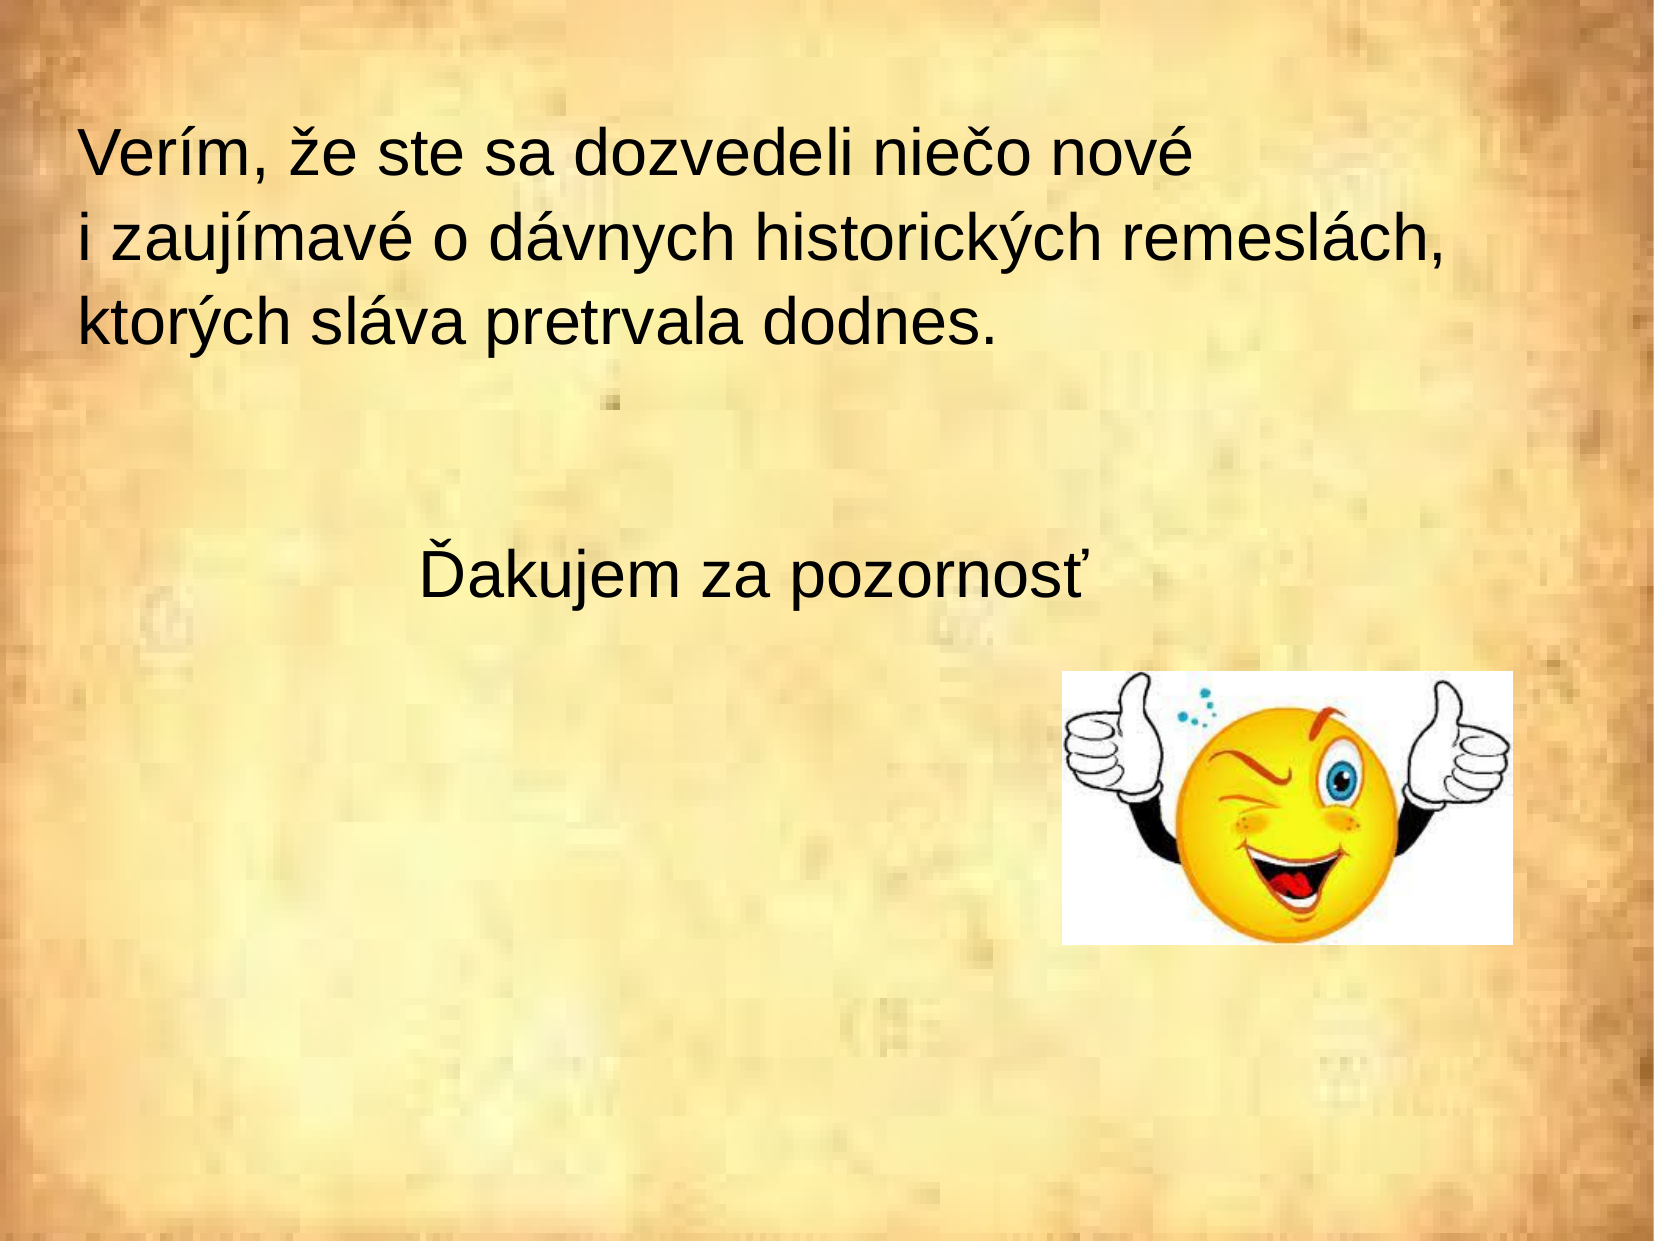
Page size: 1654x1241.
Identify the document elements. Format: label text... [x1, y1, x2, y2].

subtitle Verím, že ste sa dozvedeli niečo nové i zaujímavé o dávnych historických remeslách, ktorých sláva pretrvala dodnes. Ďakujem za pozornosť [59, 118, 1548, 612]
picture [1062, 671, 1513, 945]
